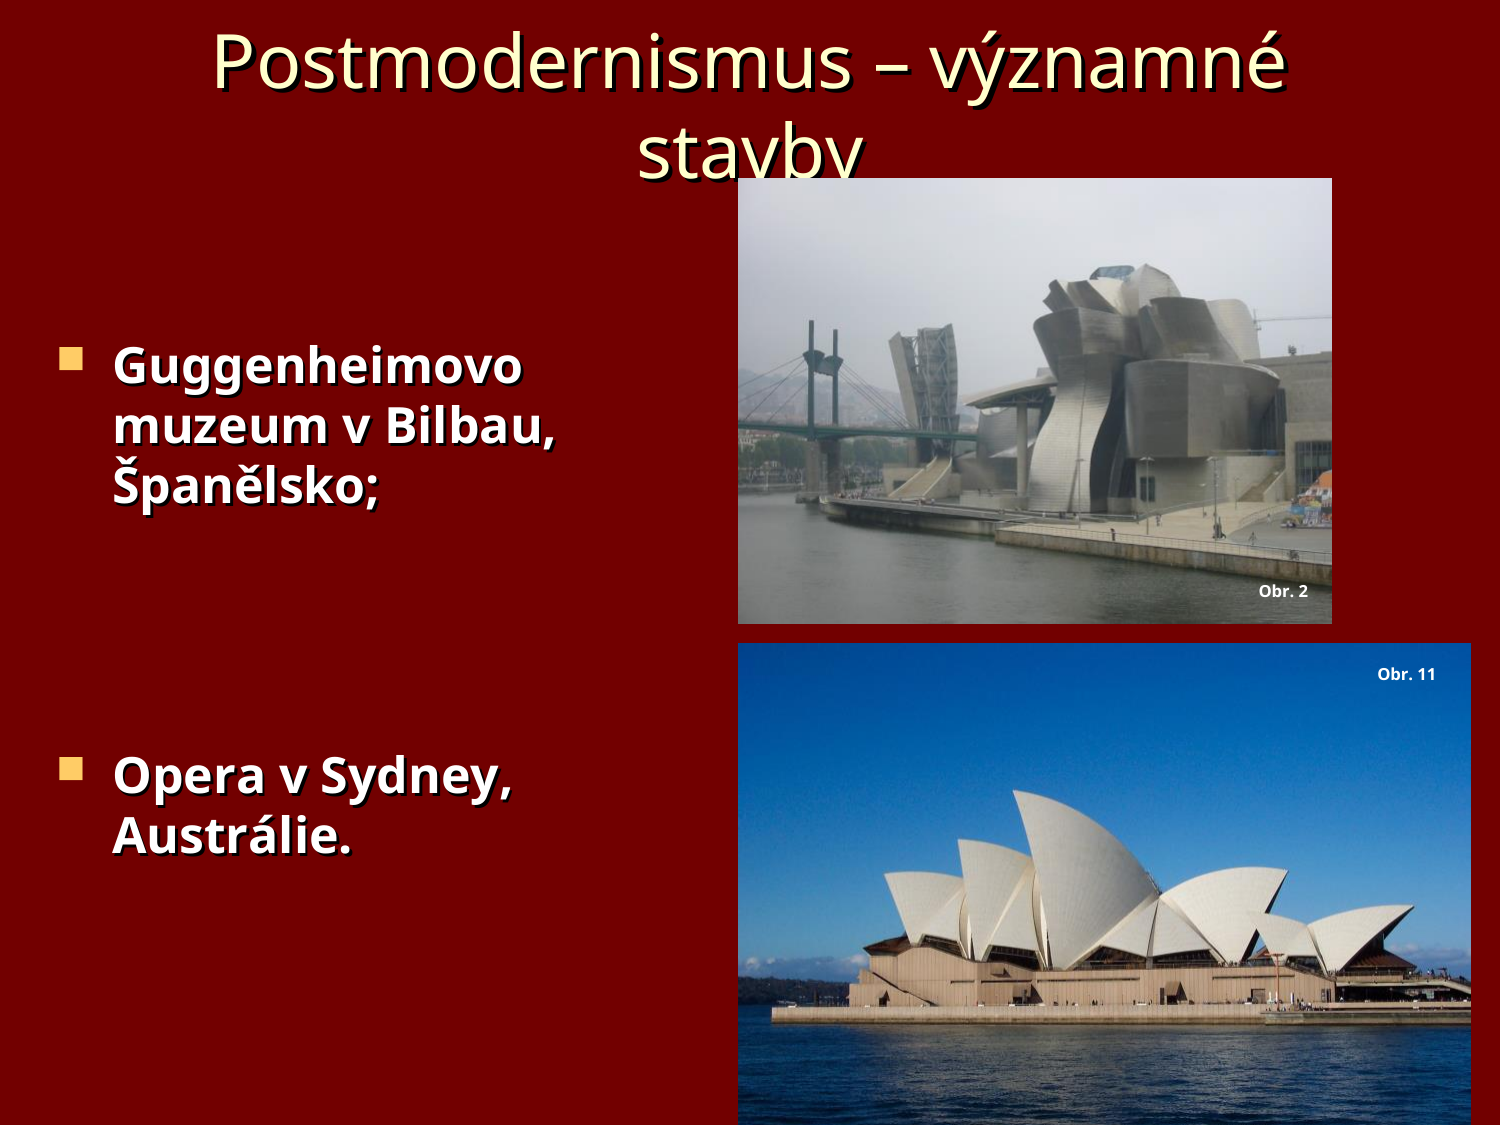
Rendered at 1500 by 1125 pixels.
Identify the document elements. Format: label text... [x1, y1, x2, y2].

text_box Obr. 11 [1362, 656, 1452, 692]
title Postmodernismus – významné stavby [75, 45, 1426, 161]
text_box Obr. 2 [1243, 573, 1324, 610]
text_box [738, 178, 1332, 624]
list Guggenheimovo muzeum v Bilbau, Španělsko; Opera v Sydney, Austrálie. [41, 326, 715, 1036]
text_box [738, 643, 1471, 1125]
